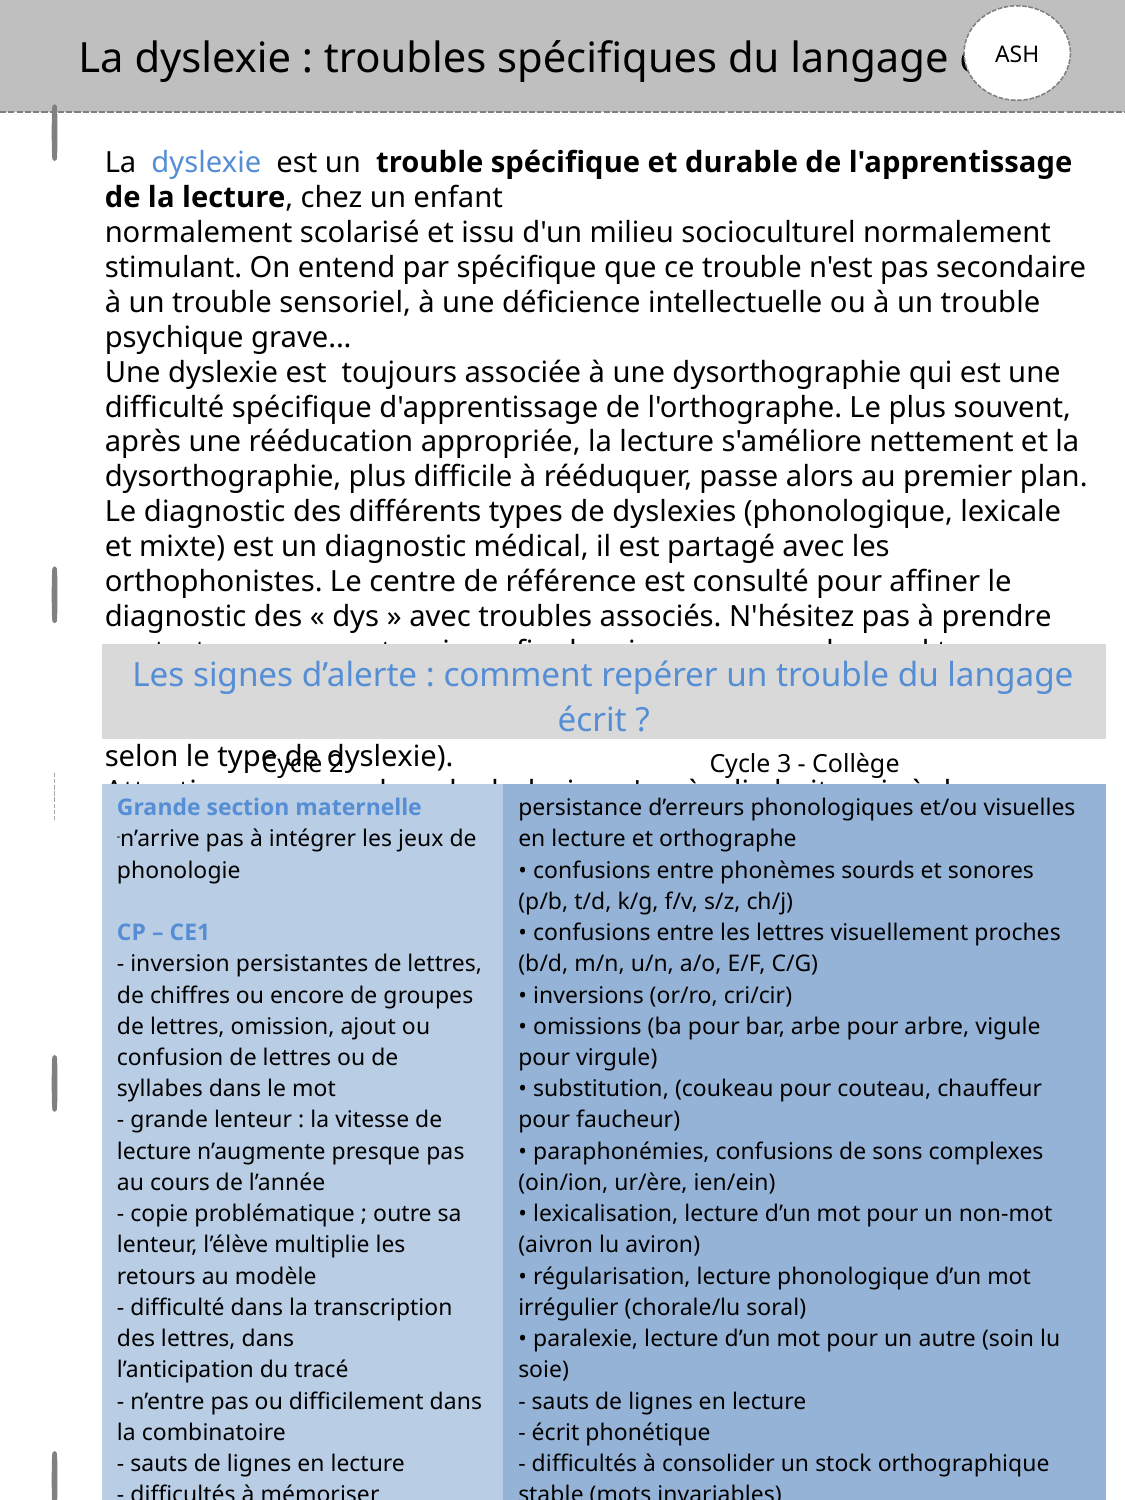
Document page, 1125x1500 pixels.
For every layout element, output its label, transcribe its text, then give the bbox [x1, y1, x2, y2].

table_header Les signes d’alerte : comment repérer un trouble du langage écrit ? [102, 644, 1106, 739]
text_box La dyslexie : troubles spécifiques du langage écrit [0, 0, 1125, 113]
table_cell persistance d’erreurs phonologiques et/ou visuelles en lecture et orthographe • confusions entre phonèmes sourds et sonores (p/b, t/d, k/g, f/v, s/z, ch/j) • confusions entre les lettres visuellement proches (b/d, m/n, u/n, a/o, E/F, C/G) • inversions (or/ro, cri/cir) • omissions (ba pour bar, arbe pour arbre, vigule pour virgule) • substitution, (coukeau pour couteau, chauffeur pour faucheur) • paraphonémies, confusions de sons complexes (oin/ion, ur/ère, ien/ein) • lexicalisation, lecture d’un mot pour un non-mot (aivron lu aviron) • régularisation, lecture phonologique d’un mot irrégulier (chorale/lu soral) • paralexie, lecture d’un mot pour un autre (soin lu soie) - sauts de lignes en lecture - écrit phonétique - difficultés à consolider un stock orthographique stable (mots invariables) - fréquentes erreurs d’application des règles - grammaticales, catégories grammaticales confuses - difficultés dans la copie et la prise de notes, nombreuses ratures - « vilaine écriture », douleurs vives du poignet et du bras, mauvaise tenue du crayon - mauvaise compréhension de la lecture des leçons - difficultés pour transcrire ses idées en expression écrite - mathématiques : troubles dans l’acquisition du nombre, difficultés dans la mémorisation de la table de multiplication, difficultés en géométrie - difficultés dans la résolution de problèmes [503, 784, 1106, 1500]
text_box ASH [964, 5, 1071, 101]
table_cell Grande section maternelle n’arrive pas à intégrer les jeux de phonologie CP – CE1 - inversion persistantes de lettres, de chiffres ou encore de groupes de lettres, omission, ajout ou confusion de lettres ou de syllabes dans le mot - grande lenteur : la vitesse de lecture n’augmente presque pas au cours de l’année - copie problématique ; outre sa lenteur, l’élève multiplie les retours au modèle - difficulté dans la transcription des lettres, dans l’anticipation du tracé - n’entre pas ou difficilement dans la combinatoire - sauts de lignes en lecture - difficultés à mémoriser l’orthographe des mots nouveaux - erreurs phonologiques en lecture et orthographe [102, 784, 503, 1500]
text_box La dyslexie est un trouble spécifique et durable de l'apprentissage de la lecture, chez un enfant normalement scolarisé et issu d'un milieu socioculturel normalement stimulant. On entend par spécifique que ce trouble n'est pas secondaire à un trouble sensoriel, à une déficience intellectuelle ou à un trouble psychique grave... Une dyslexie est toujours associée à une dysorthographie qui est une difficulté spécifique d'apprentissage de l'orthographe. Le plus souvent, après une rééducation appropriée, la lecture s'améliore nettement et la dysorthographie, plus difficile à rééduquer, passe alors au premier plan. Le diagnostic des différents types de dyslexies (phonologique, lexicale et mixte) est un diagnostic médical, il est partagé avec les orthophonistes. Le centre de référence est consulté pour affiner le diagnostic des « dys » avec troubles associés. N'hésitez pas à prendre contact avec ces partenaires afin de mieux comprendre quel type d’aménagement sera plus favorable à l’enfant concerné ( ex : privilégier ou aménager d’avantage le lexique ou les activités de conscience phono selon le type de dyslexie). Attention, on ne parlera de dyslexie qu'après dix-huit mois à deux ans de retard dans l'apprentissage du langage écrit, ce qui n'empêche pas une prise en charge préventive dès que l'on repère des troubles. [89, 135, 1106, 885]
table_cell Cycle 2 [102, 739, 503, 784]
table_cell Cycle 3 - Collège [503, 739, 1106, 784]
